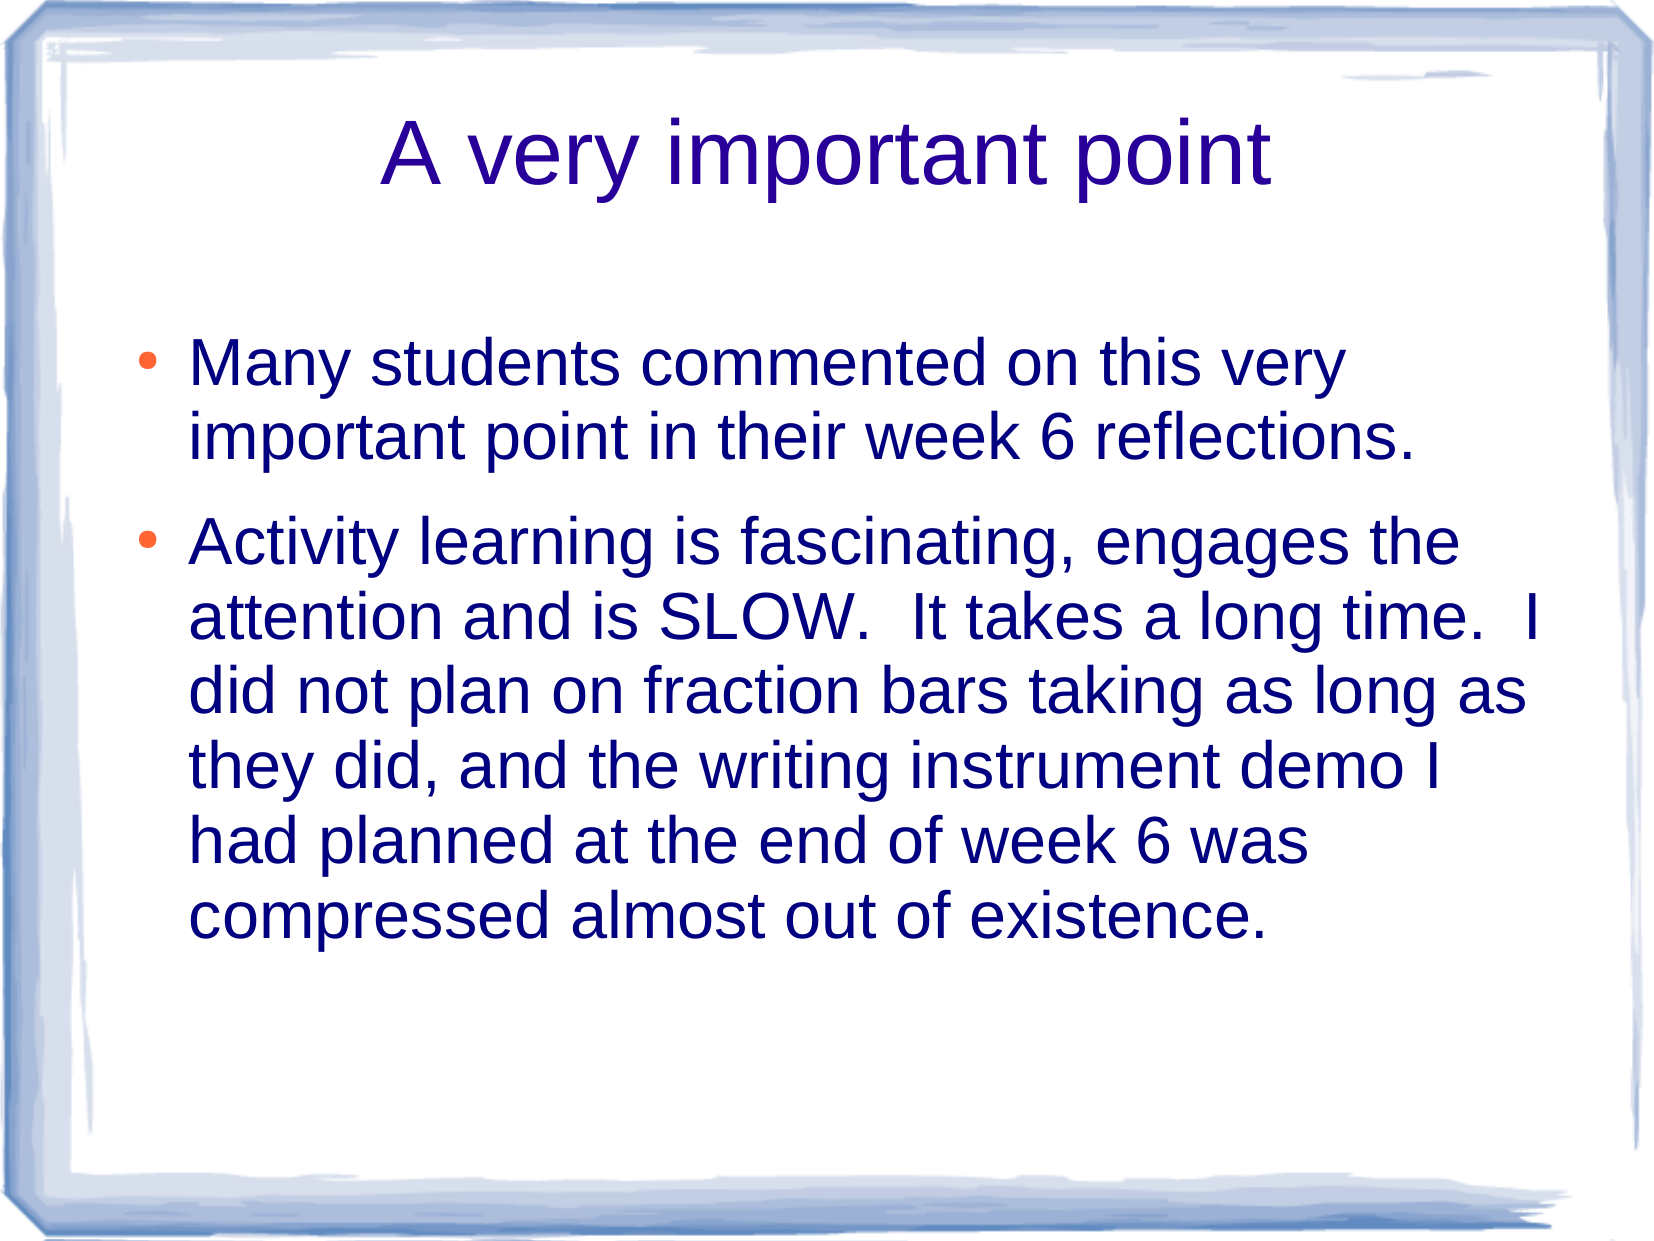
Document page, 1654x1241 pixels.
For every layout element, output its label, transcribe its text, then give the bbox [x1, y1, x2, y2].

list Many students commented on this very important point in their week 6 reflections. Activity learning is fascinating, engages the attention and is SLOW. It takes a long time. I did not plan on fraction bars taking as long as they did, and the writing instrument demo I had planned at the end of week 6 was compressed almost out of existence. [118, 324, 1571, 990]
title A very important point [82, 56, 1571, 250]
picture [0, 0, 1654, 1241]
